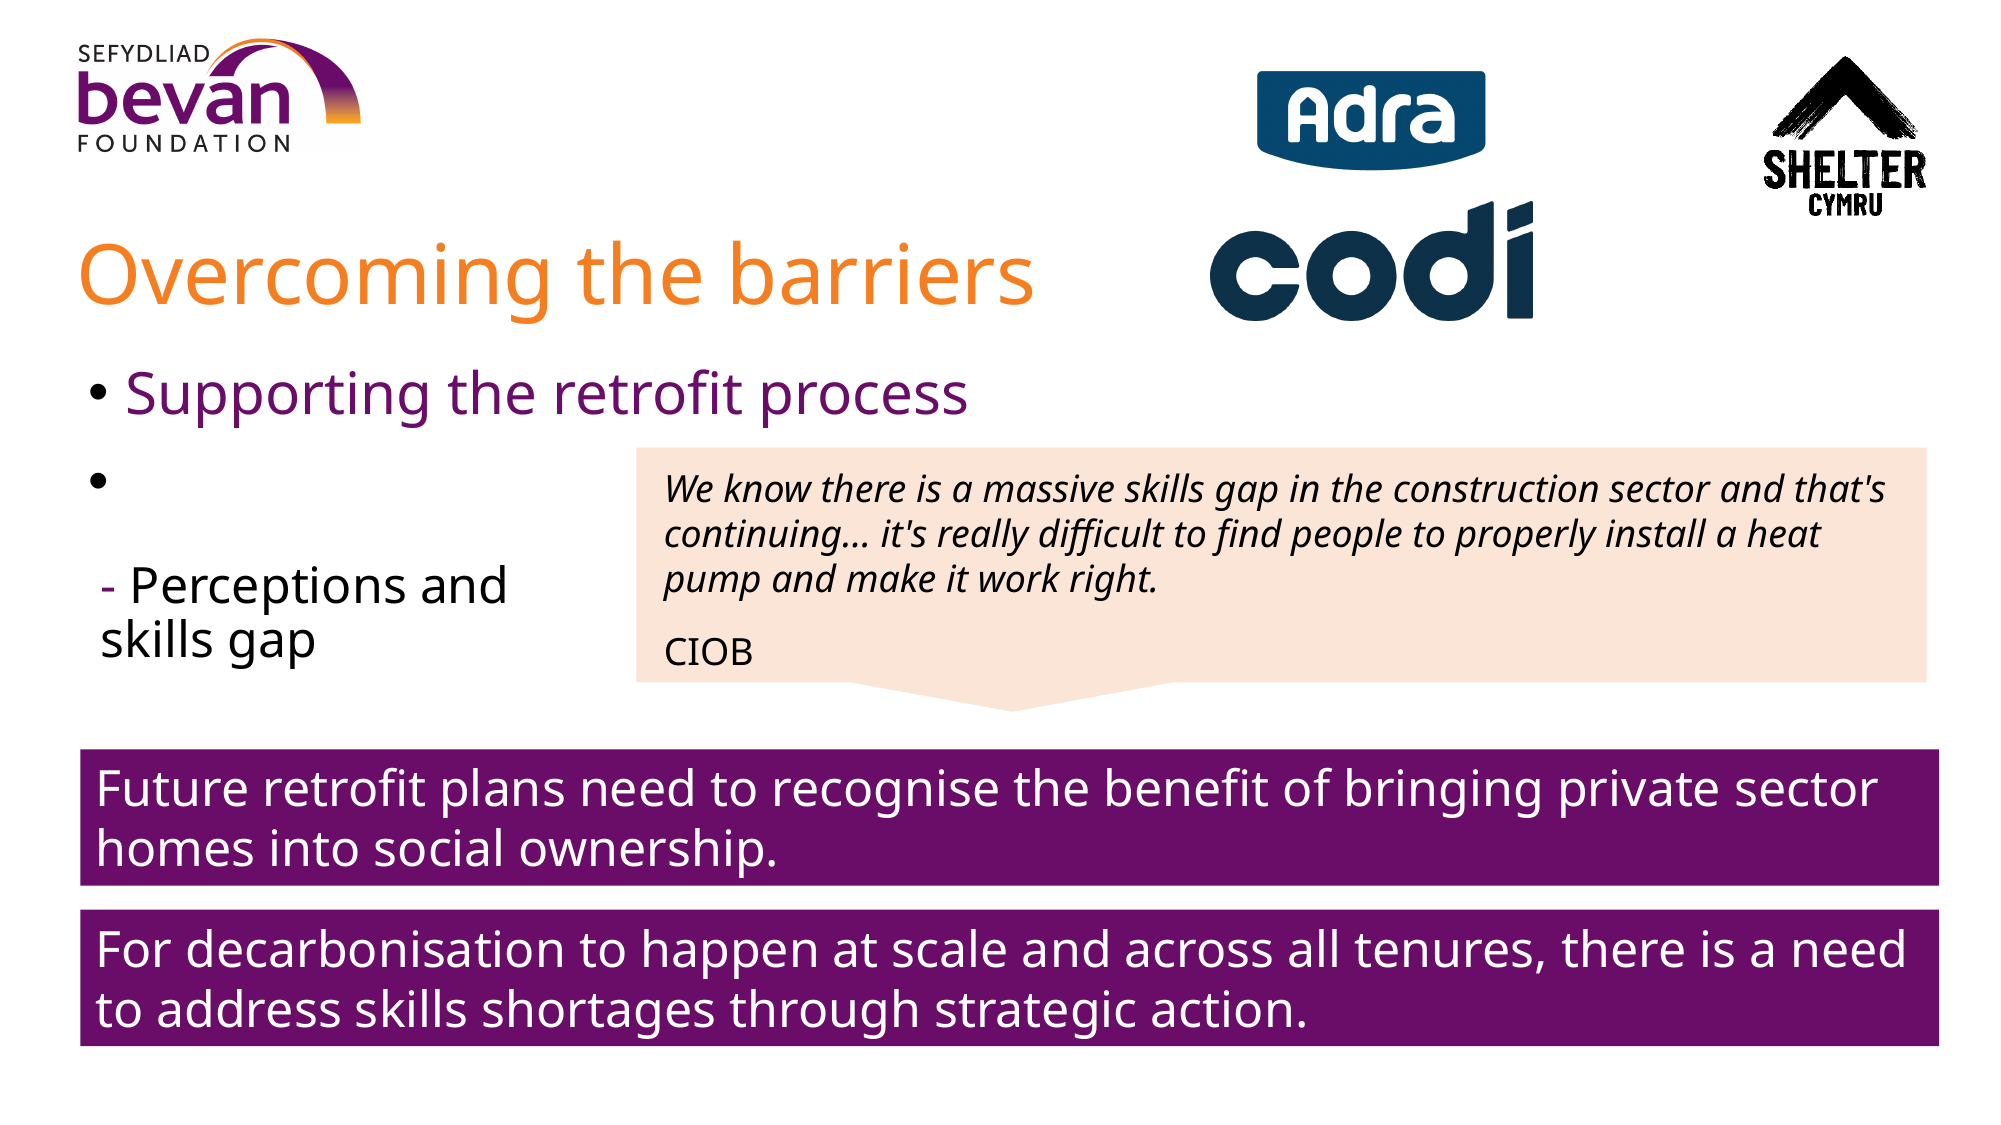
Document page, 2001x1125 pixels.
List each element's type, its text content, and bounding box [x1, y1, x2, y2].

text_box Supporting the retrofit process [73, 356, 1867, 874]
text_box [1867, 447, 1927, 457]
text_box For decarbonisation to happen at scale and across all tenures, there is a need to address skills shortages through strategic action. [1879, 909, 1940, 1047]
text_box Future retrofit plans need to recognise the benefit of bringing private sector homes into social ownership. [1879, 749, 1940, 886]
text_box We know there is a massive skills gap in the construction sector and that's continuing… it's really difficult to find people to properly install a heat pump and make it work right. CIOB [1867, 457, 1940, 683]
title Overcoming the barriers [60, 169, 1786, 387]
text_box - Perceptions and skills gap [85, 553, 1879, 1071]
picture [1257, 71, 1486, 169]
